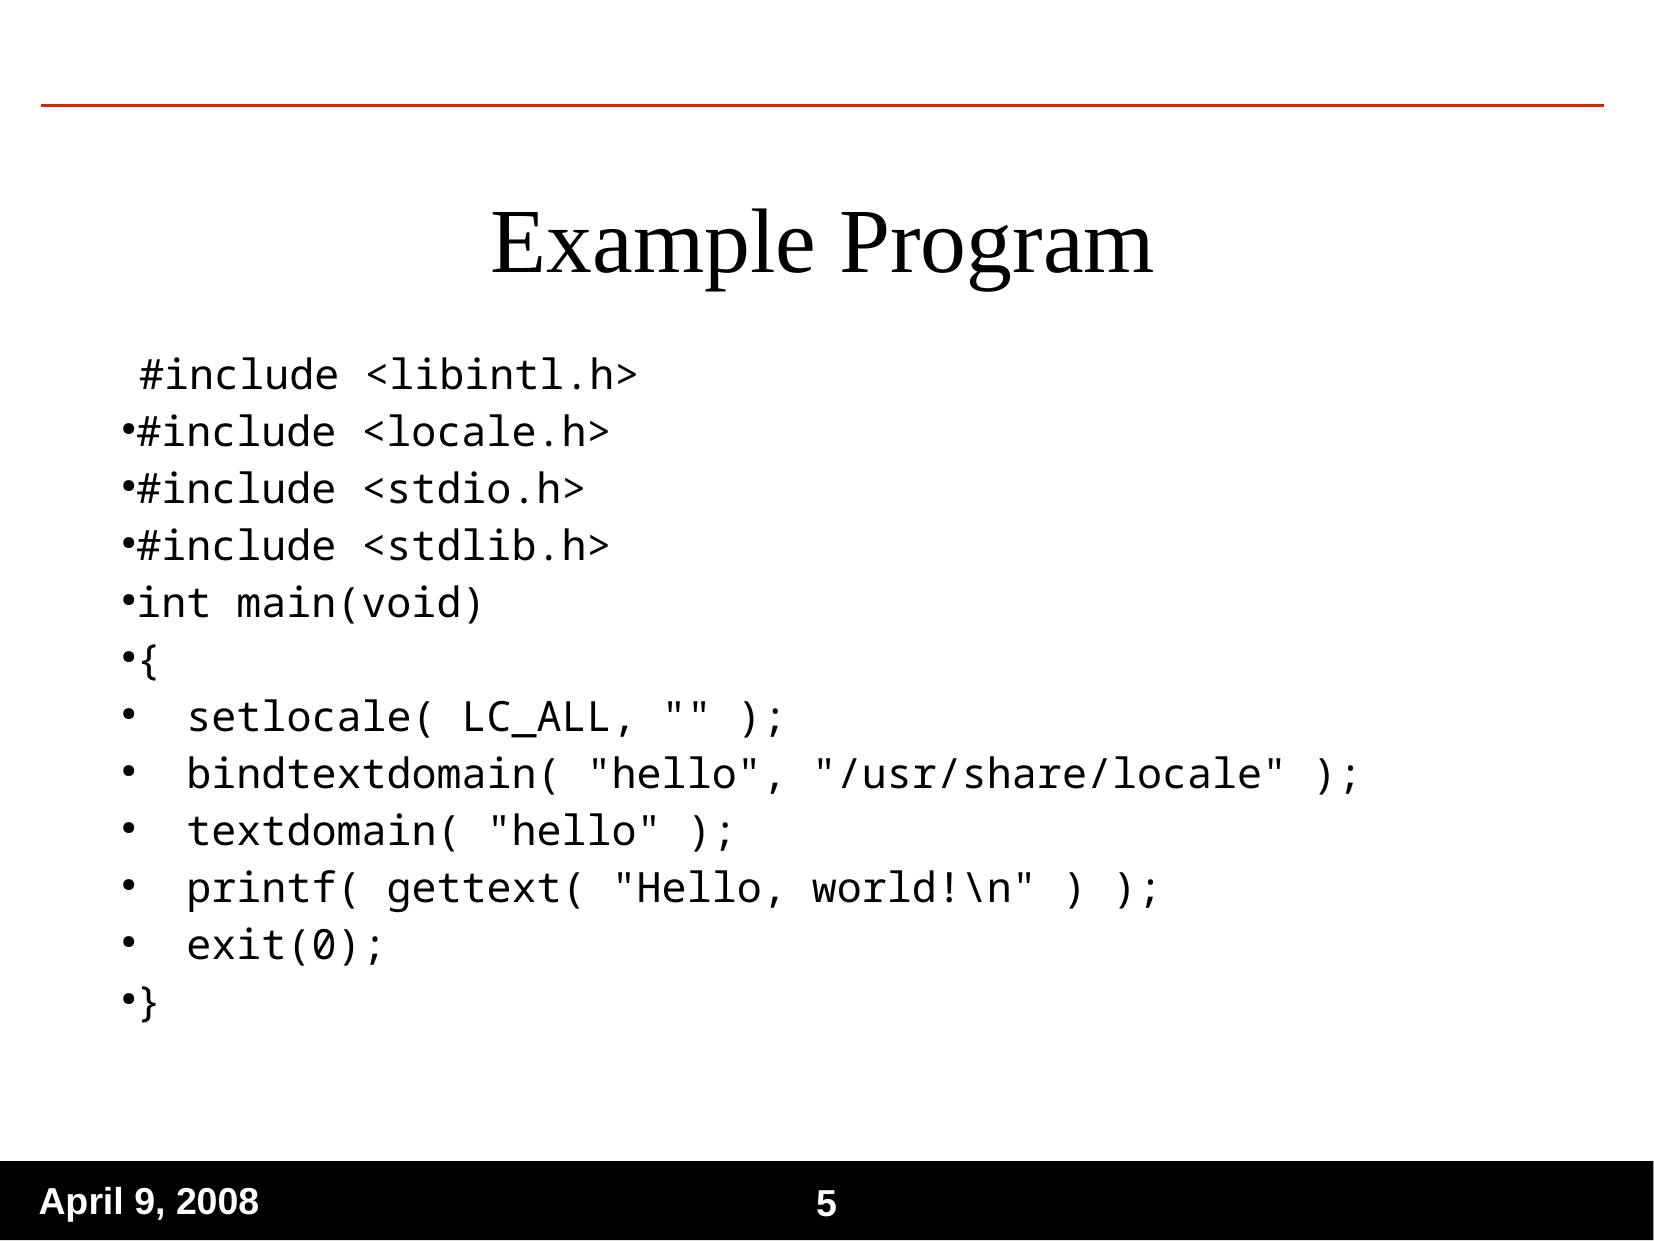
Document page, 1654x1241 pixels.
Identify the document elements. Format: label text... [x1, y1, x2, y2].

list #include <libintl.h> #include <locale.h> #include <stdio.h> #include <stdlib.h> int main(void) { setlocale( LC_ALL, "" ); bindtextdomain( "hello", "/usr/share/locale" ); textdomain( "hello" ); printf( gettext( "Hello, world!\n" ) ); exit(0); } [121, 344, 1534, 1127]
title Example Program [117, 137, 1530, 346]
